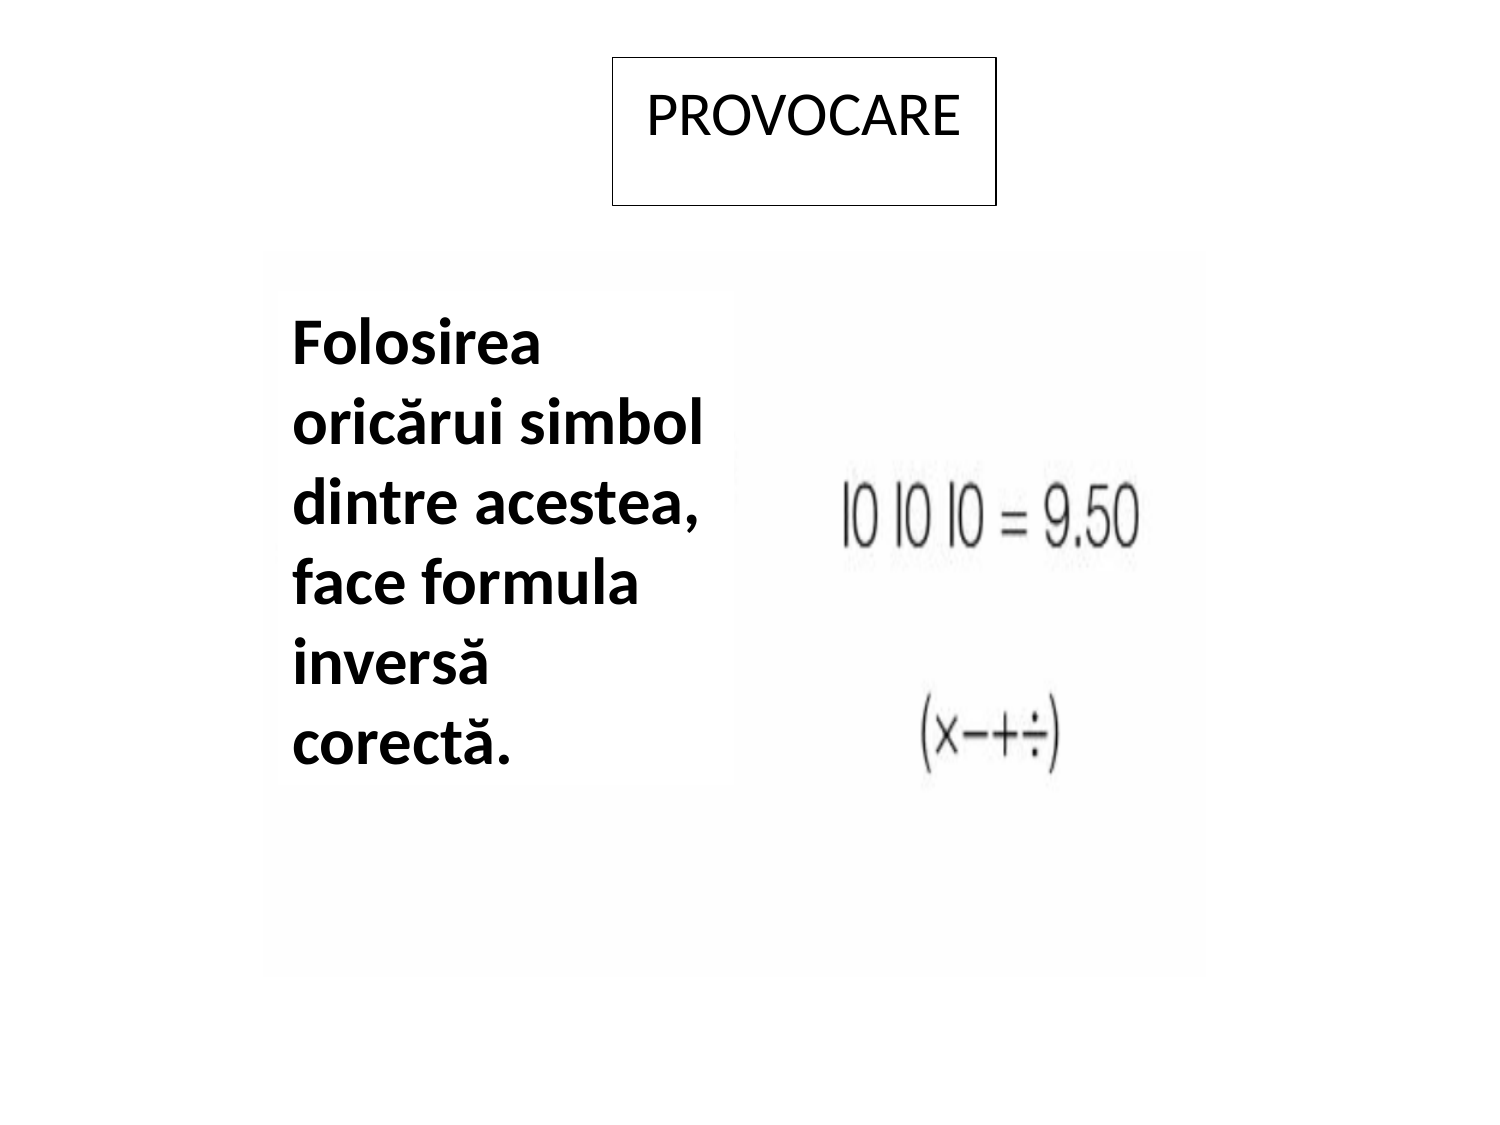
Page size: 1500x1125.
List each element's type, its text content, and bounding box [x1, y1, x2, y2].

title PROVOCARE [612, 57, 997, 206]
text_box Folosirea oricărui simbol dintre acestea, face formula inversă corectă. [277, 290, 734, 786]
picture [263, 251, 1206, 977]
